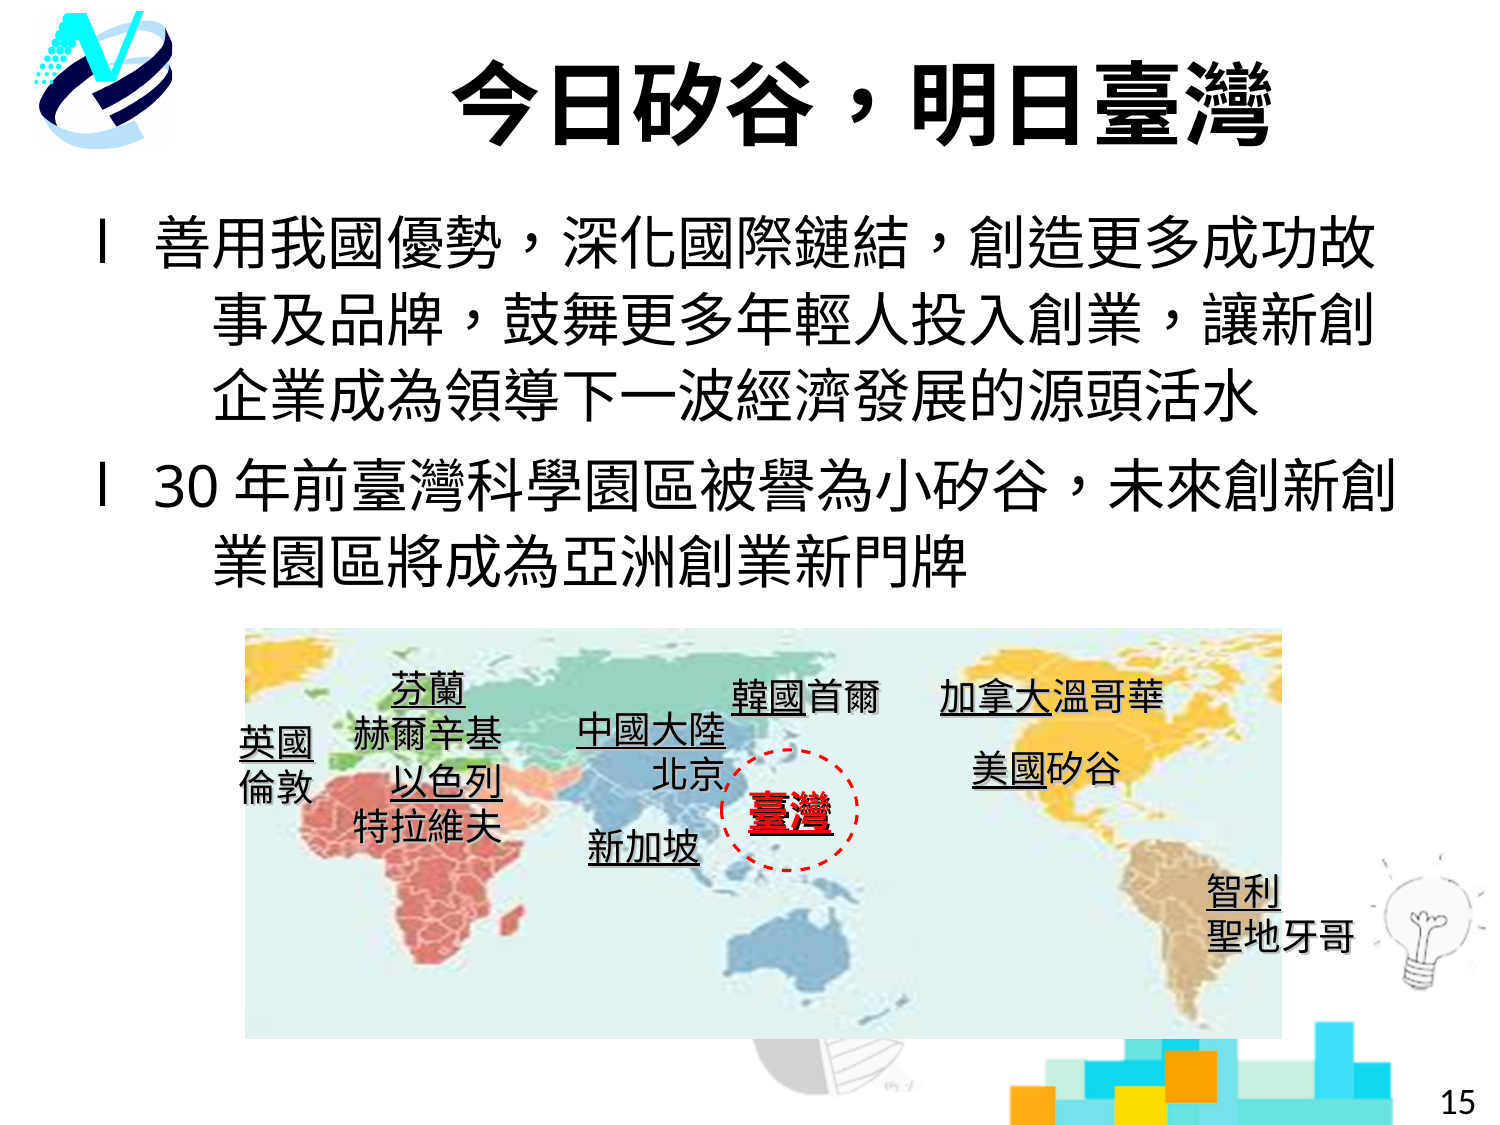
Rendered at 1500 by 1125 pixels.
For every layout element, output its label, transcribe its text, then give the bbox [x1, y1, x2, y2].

text_box 以色列 特拉維夫 [337, 764, 520, 857]
text_box 韓國首爾 [716, 664, 897, 726]
picture [245, 628, 1282, 1039]
text_box 智利 聖地牙哥 [1191, 860, 1373, 967]
text_box 芬蘭 赫爾辛基 [306, 657, 550, 764]
text_box 英國 倫敦 [223, 711, 330, 818]
text_box 加拿大溫哥華 [924, 665, 1202, 727]
text_box 新加坡 [572, 815, 717, 876]
text_box 中國大陸北京 [560, 698, 745, 805]
text_box [1423, 1069, 1500, 1125]
text_box 臺灣 [721, 749, 858, 871]
list 善用我國優勢，深化國際鏈結，創造更多成功故事及品牌，鼓舞更多年輕人投入創業，讓新創企業成為領導下一波經濟發展的源頭活水 30年前臺灣科學園區被譽為小矽谷，未來創新創業園區將成為亞洲創業新門牌 [79, 191, 1448, 958]
title 今日矽谷，明日臺灣 [148, 0, 1459, 218]
text_box 美國矽谷 [956, 737, 1170, 799]
